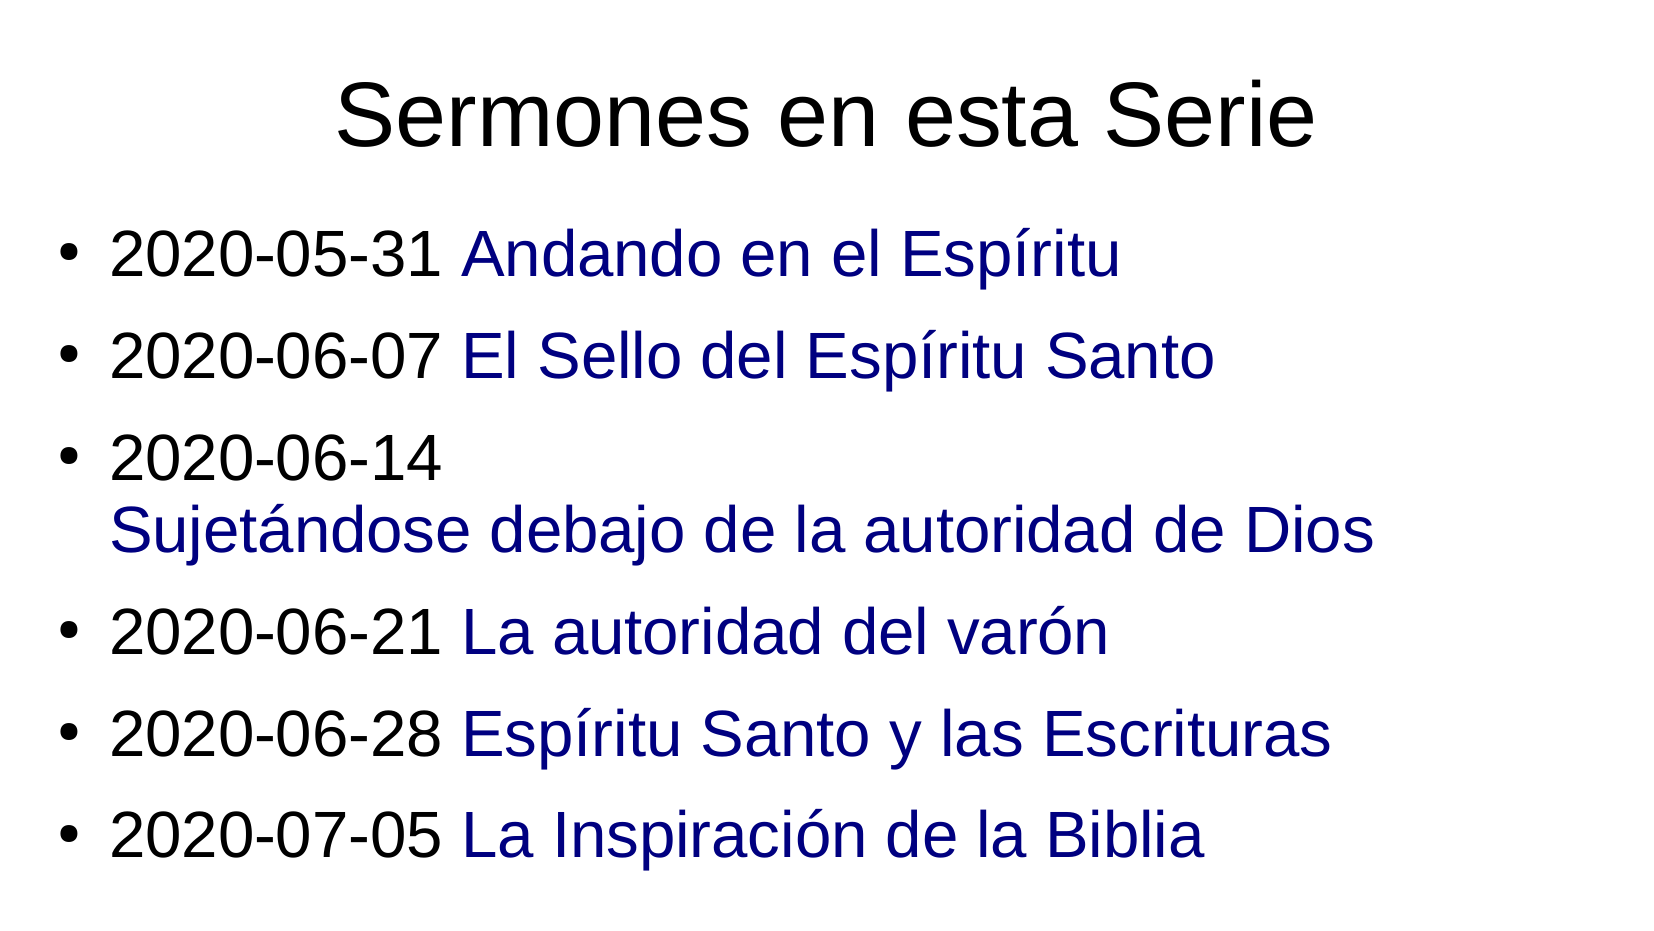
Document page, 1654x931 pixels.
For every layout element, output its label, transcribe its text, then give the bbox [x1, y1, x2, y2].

list 2020-05-31 Andando en el Espíritu 2020-06-07 El Sello del Espíritu Santo 2020-06-14 Sujetándose debajo de la autoridad de Dios 2020-06-21 La autoridad del varón 2020-06-28 Espíritu Santo y las Escrituras 2020-07-05 La Inspiración de la Biblia [39, 217, 1633, 873]
title Sermones en esta Serie [82, 37, 1571, 193]
